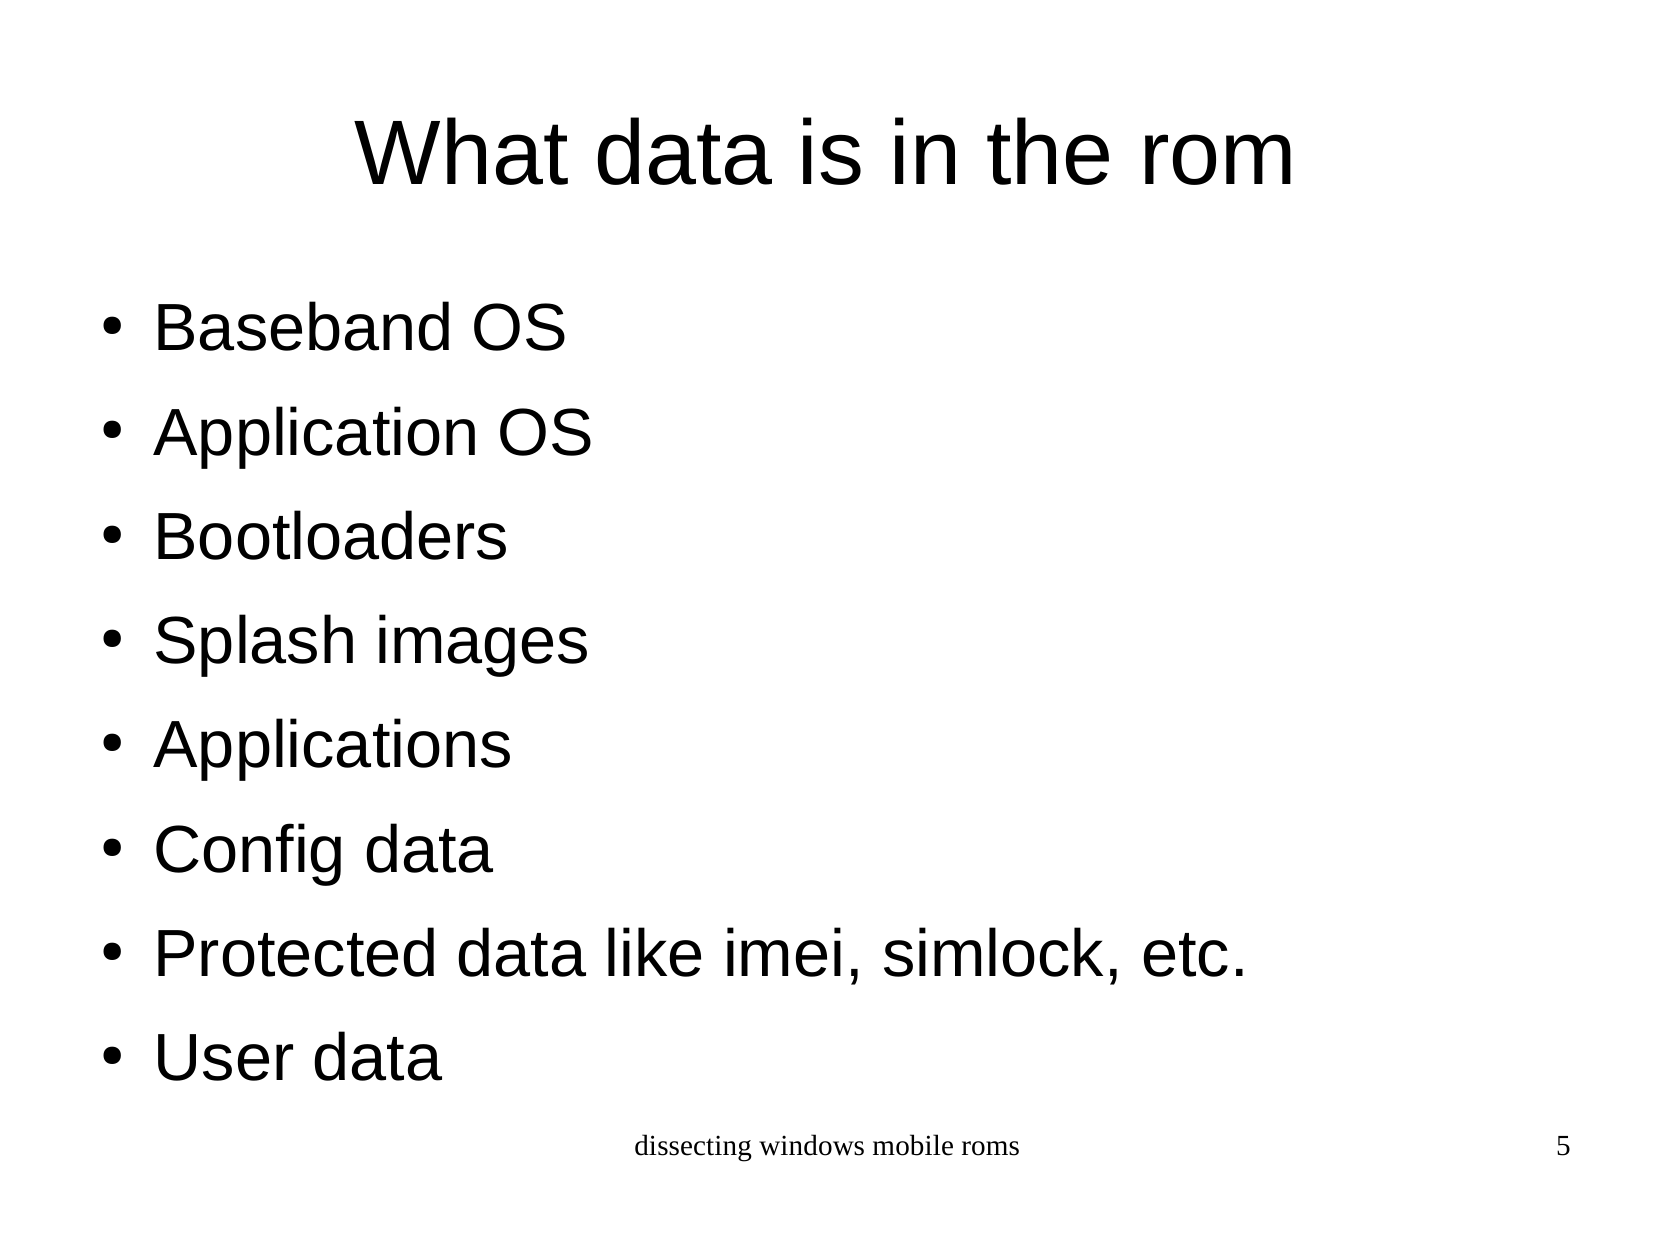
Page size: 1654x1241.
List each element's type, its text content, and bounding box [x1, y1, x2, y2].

list Baseband OS Application OS Bootloaders Splash images Applications Config data Protected data like imei, simlock, etc. User data [82, 290, 1571, 1094]
title What data is in the rom [82, 56, 1571, 250]
